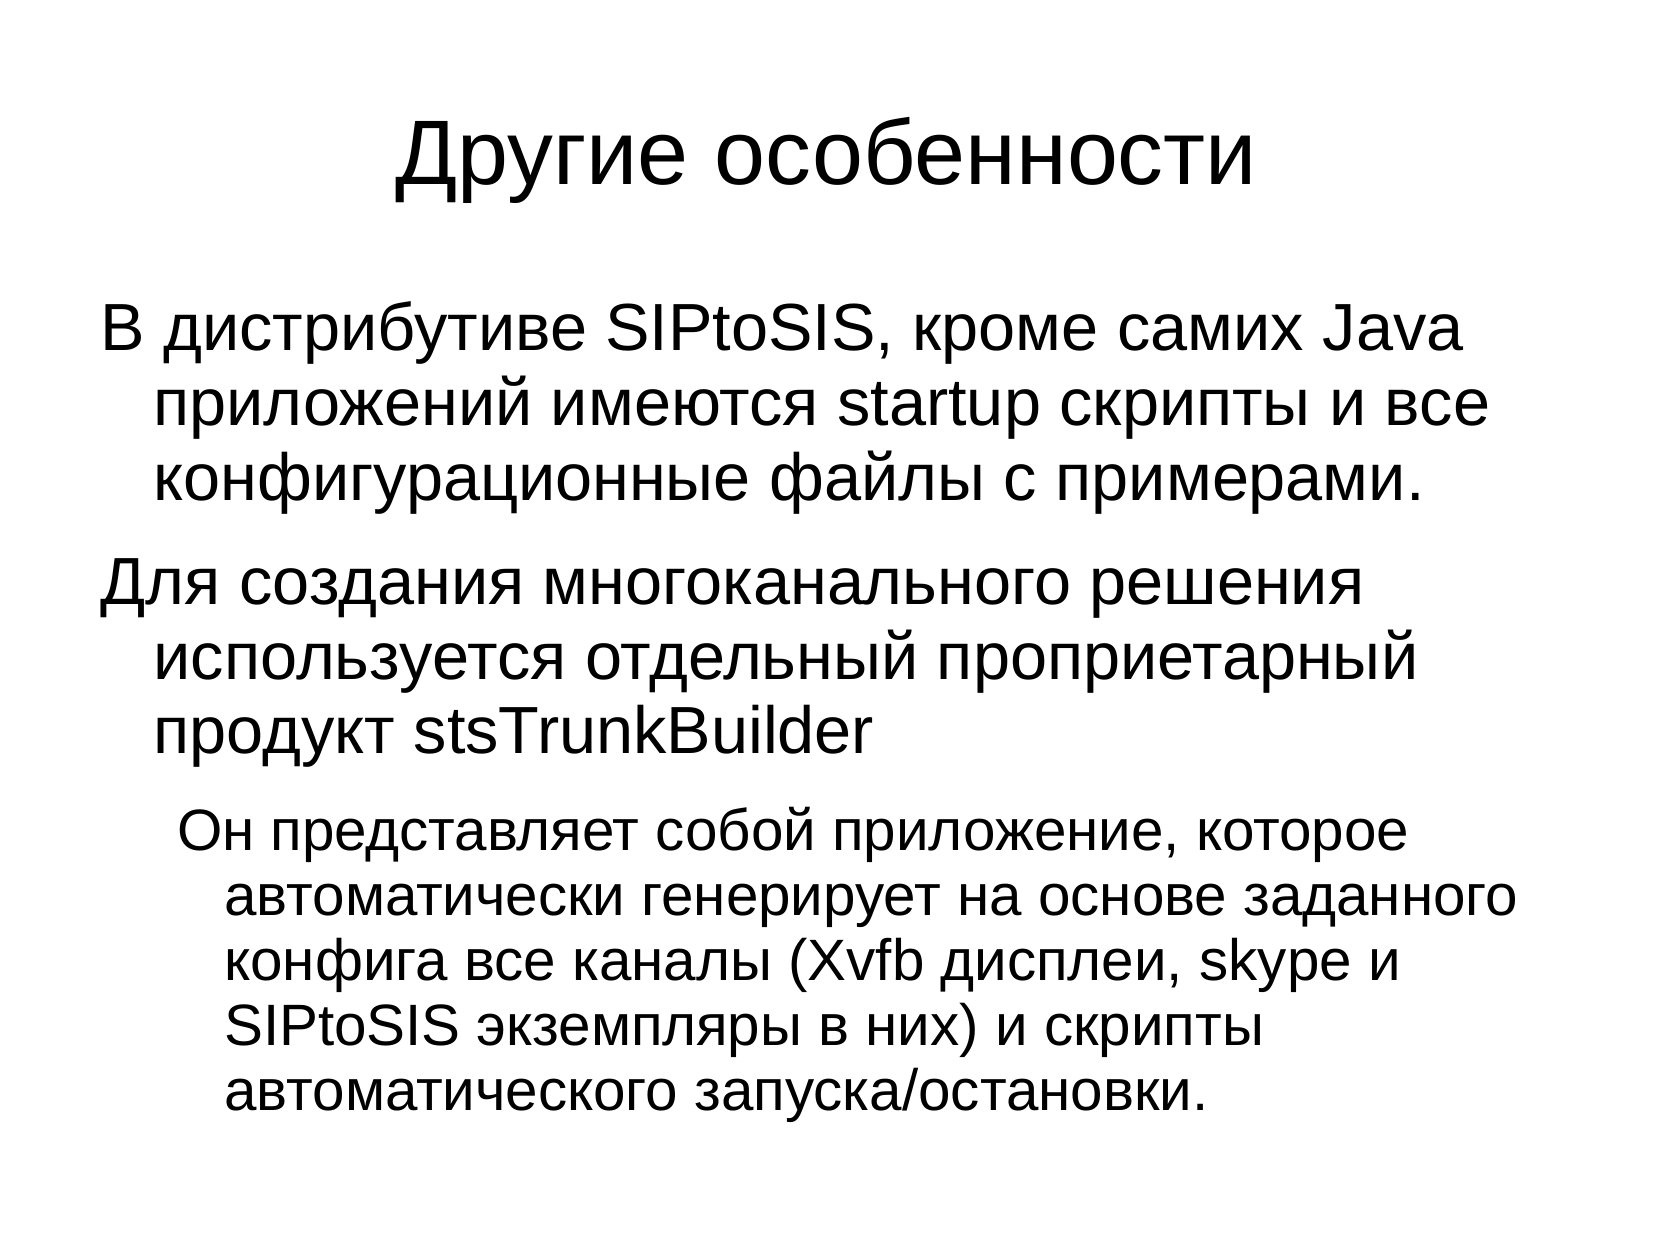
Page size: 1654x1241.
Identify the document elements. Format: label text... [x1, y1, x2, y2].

list В дистрибутиве SIPtoSIS, кроме самих Java приложений имеются startup скрипты и все конфигурационные файлы с примерами. Для создания многоканального решения используется отдельный проприетарный продукт stsTrunkBuilder Он представляет собой приложение, которое автоматически генерирует на основе заданного конфига все каналы (Xvfb дисплеи, skype и SIPtoSIS экземпляры в них) и скрипты автоматического запуска/остановки. [82, 290, 1571, 1123]
title Другие особенности [82, 56, 1571, 250]
